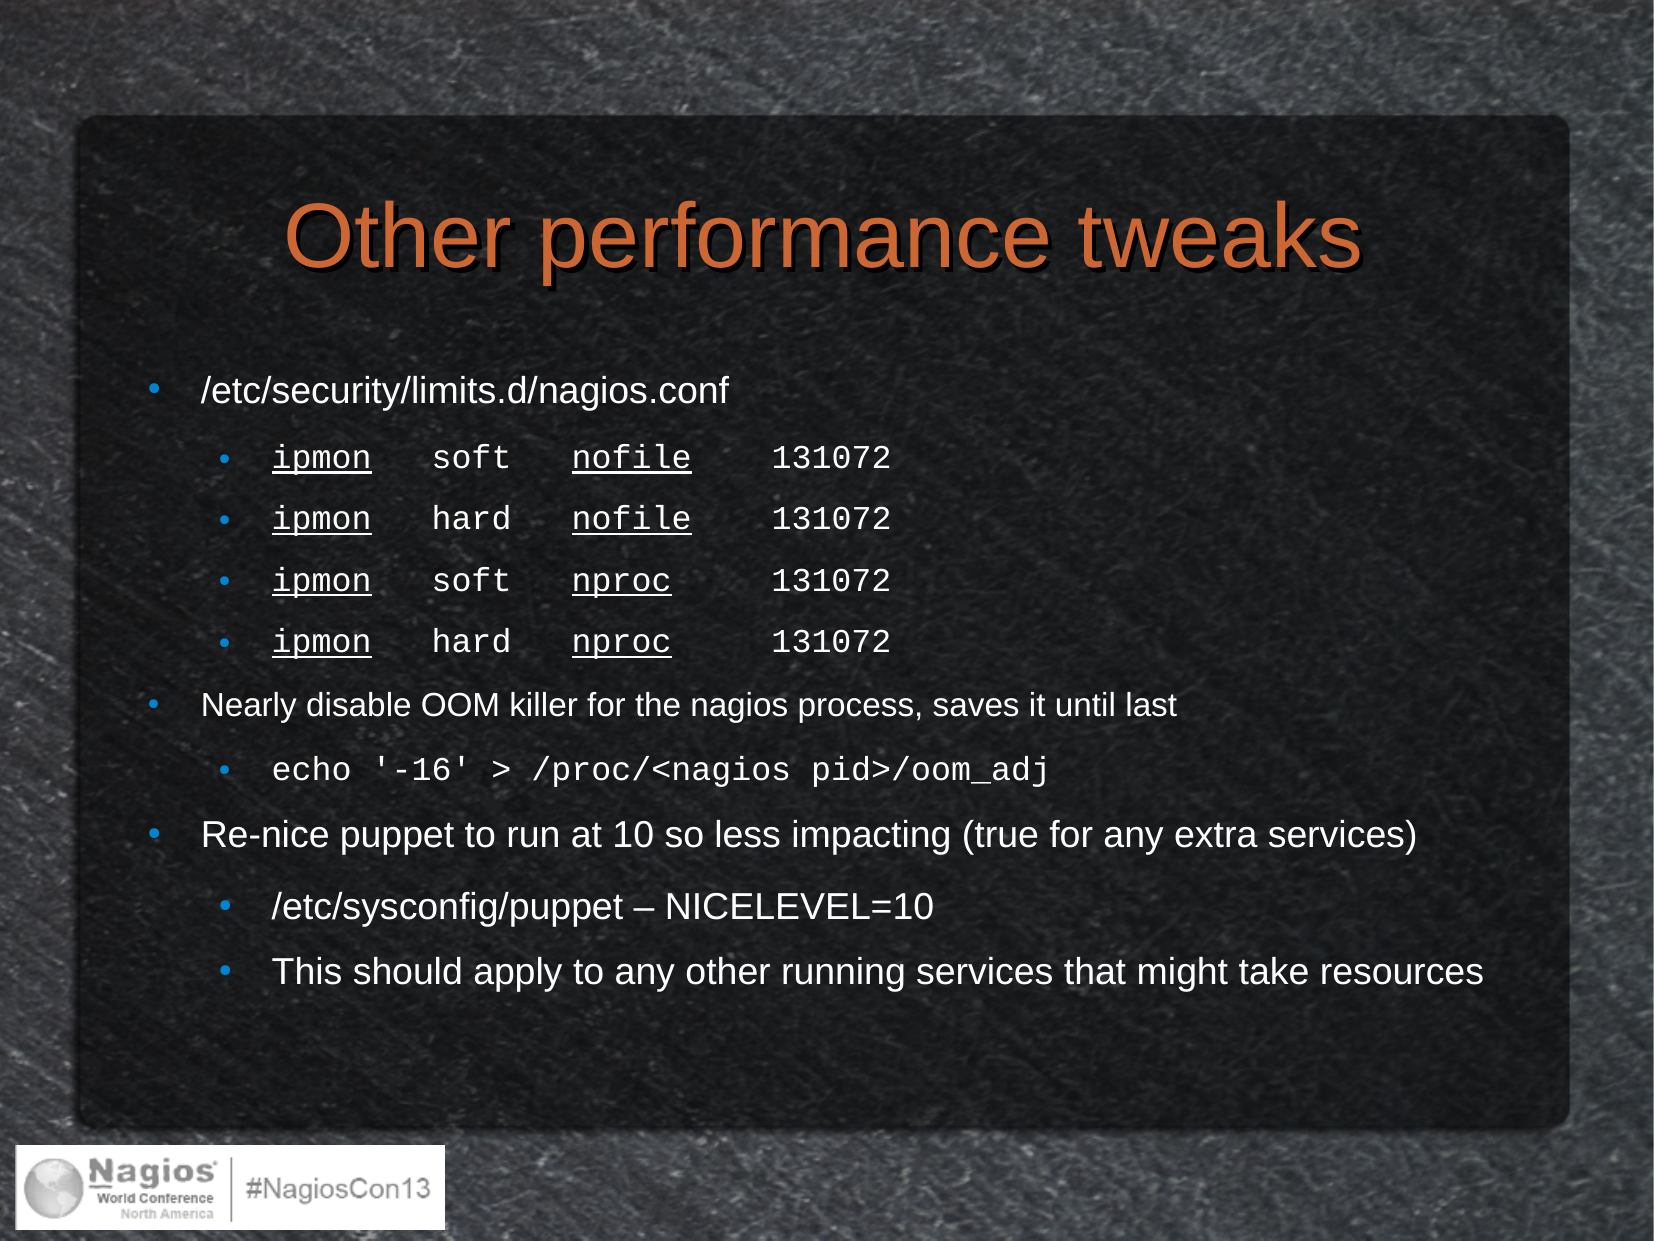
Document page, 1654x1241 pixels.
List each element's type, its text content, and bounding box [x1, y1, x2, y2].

title Other performance tweaks [129, 118, 1518, 355]
picture [0, 0, 1654, 1241]
list /etc/security/limits.d/nagios.conf ipmon soft nofile 131072 ipmon hard nofile 131072 ipmon soft nproc 131072 ipmon hard nproc 131072 Nearly disable OOM killer for the nagios process, saves it until last echo '-16' > /proc/<nagios pid>/oom_adj Re-nice puppet to run at 10 so less impacting (true for any extra services) /etc/sysconfig/puppet – NICELEVEL=10 This should apply to any other running services that might take resources [129, 369, 1518, 994]
